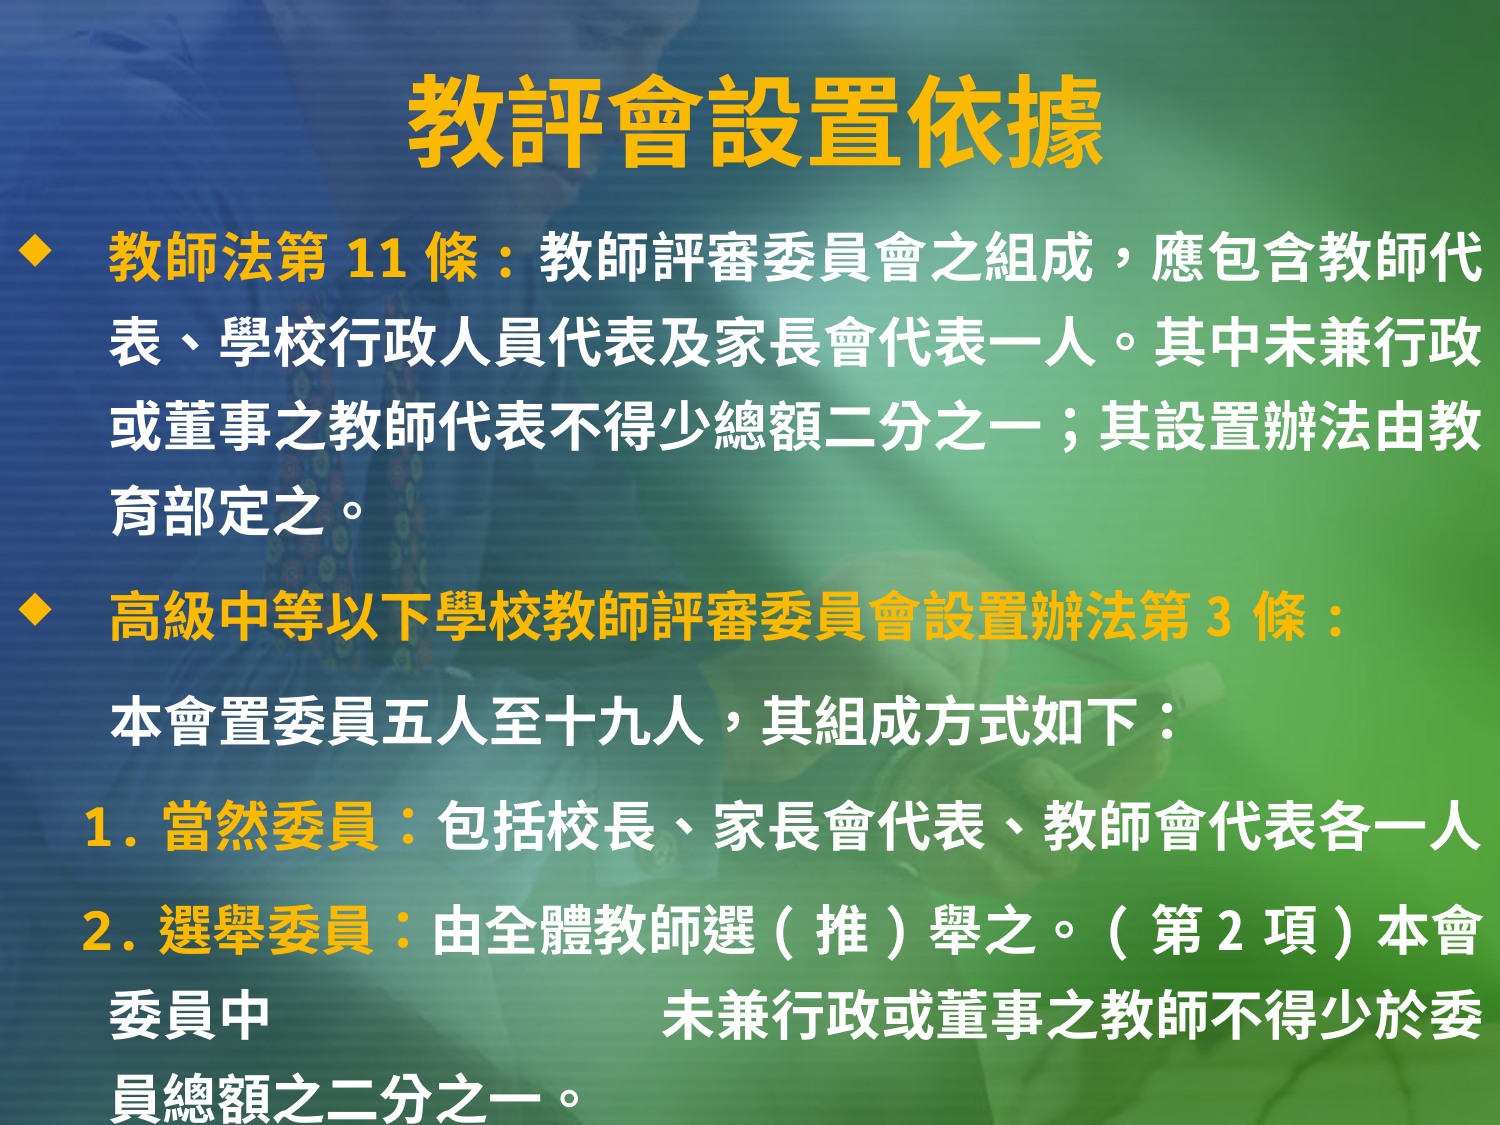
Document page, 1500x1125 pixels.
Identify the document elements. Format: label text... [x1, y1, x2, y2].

picture [0, 0, 1500, 196]
list 教師法第11條:教師評審委員會之組成，應包含教師代表、學校行政人員代表及家長會代表一人。其中未兼行政或董事之教師代表不得少總額二分之一；其設置辦法由教育部定之。 高級中等以下學校教師評審委員會設置辦法第3條: 本會置委員五人至十九人，其組成方式如下： 1.當然委員：包括校長、家長會代表、教師會代表各一人。 2.選舉委員：由全體教師選(推)舉之。(第2項)本會委員中 未兼行政或董事之教師不得少於委員總額之二分之一。 [0, 196, 1500, 1125]
title 教評會設置依據 [204, 65, 1308, 189]
